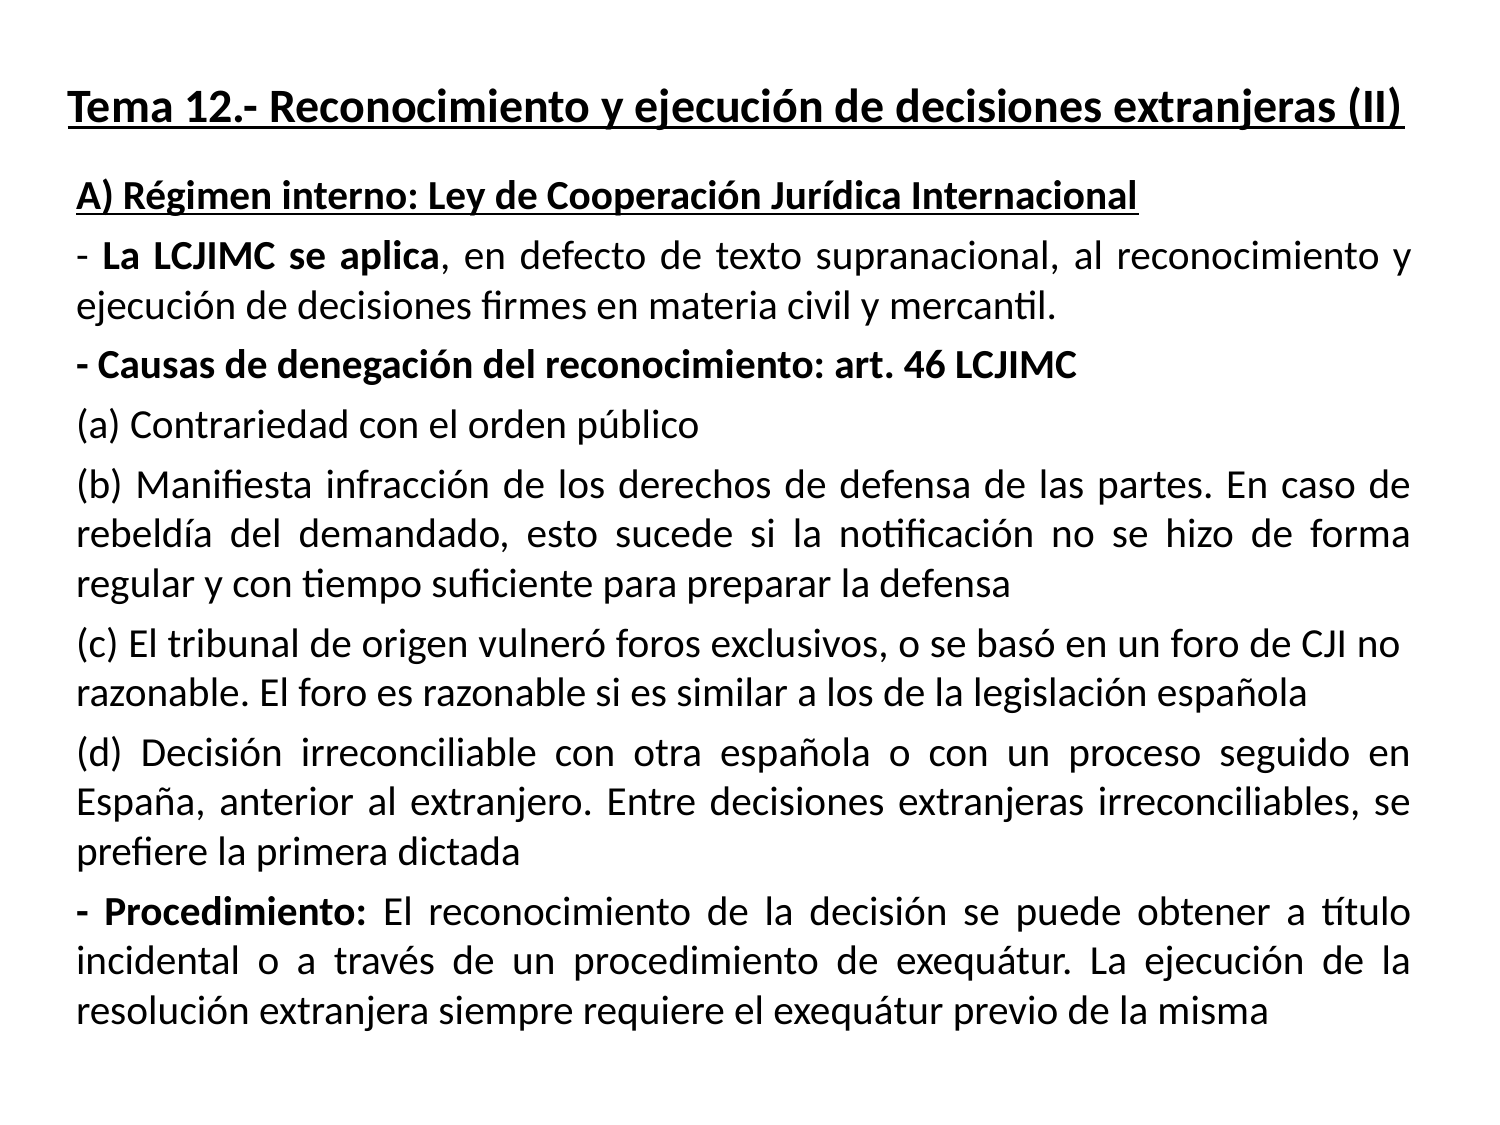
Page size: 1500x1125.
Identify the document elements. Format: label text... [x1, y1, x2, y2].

list A) Régimen interno: Ley de Cooperación Jurídica Internacional - La LCJIMC se aplica, en defecto de texto supranacional, al reconocimiento y ejecución de decisiones firmes en materia civil y mercantil. - Causas de denegación del reconocimiento: art. 46 LCJIMC (a) Contrariedad con el orden público (b) Manifiesta infracción de los derechos de defensa de las partes. En caso de rebeldía del demandado, esto sucede si la notificación no se hizo de forma regular y con tiempo suficiente para preparar la defensa (c) El tribunal de origen vulneró foros exclusivos, o se basó en un foro de CJI no razonable. El foro es razonable si es similar a los de la legislación española (d) Decisión irreconciliable con otra española o con un proceso seguido en España, anterior al extranjero. Entre decisiones extranjeras irreconciliables, se prefiere la primera dictada - Procedimiento: El reconocimiento de la decisión se puede obtener a título incidental o a través de un procedimiento de exequátur. La ejecución de la resolución extranjera siempre requiere el exequátur previo de la misma [61, 161, 1439, 1042]
title Tema 12.- Reconocimiento y ejecución de decisiones extranjeras (II) [47, 45, 1426, 162]
